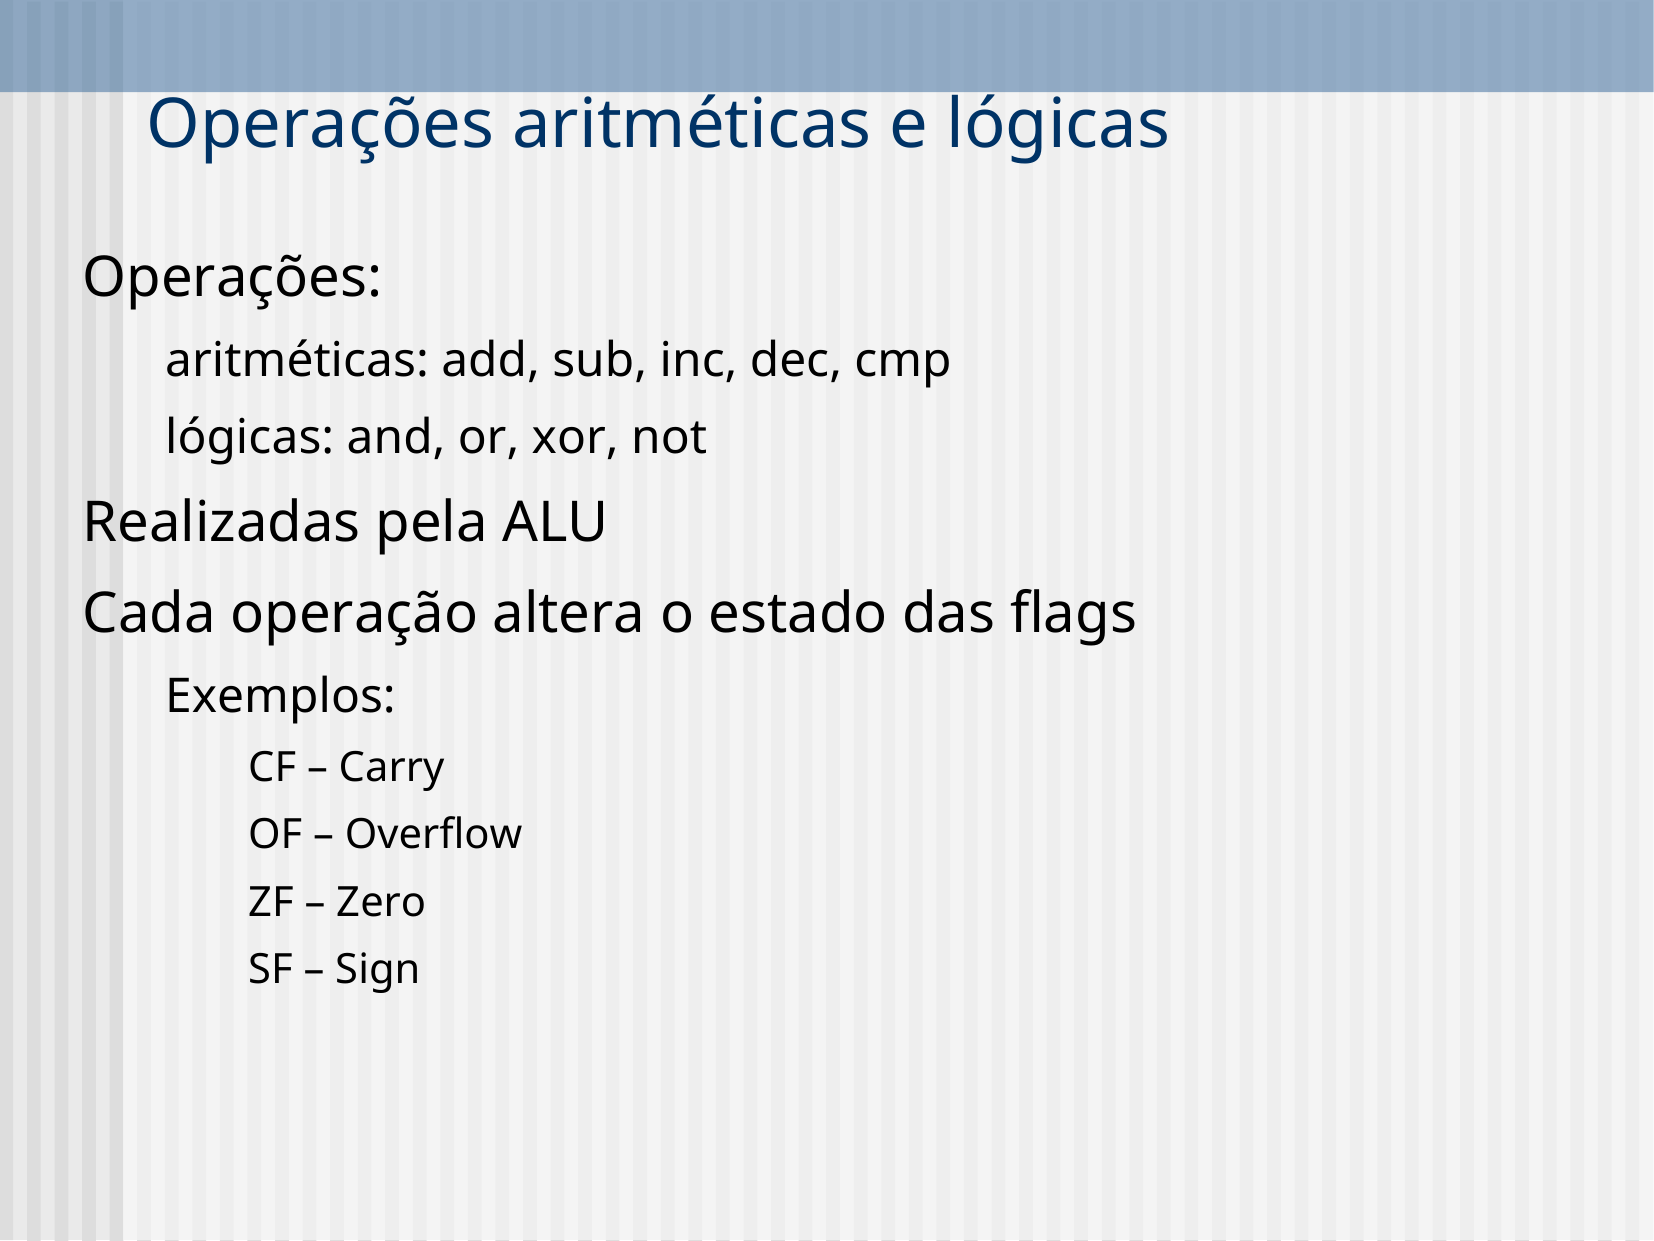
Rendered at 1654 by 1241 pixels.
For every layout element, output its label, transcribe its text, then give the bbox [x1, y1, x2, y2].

list Operações: aritméticas: add, sub, inc, dec, cmp lógicas: and, or, xor, not Realizadas pela ALU Cada operação altera o estado das flags Exemplos: CF – Carry OF – Overflow ZF – Zero SF – Sign [82, 236, 1571, 1094]
title Operações aritméticas e lógicas [146, 36, 1536, 204]
